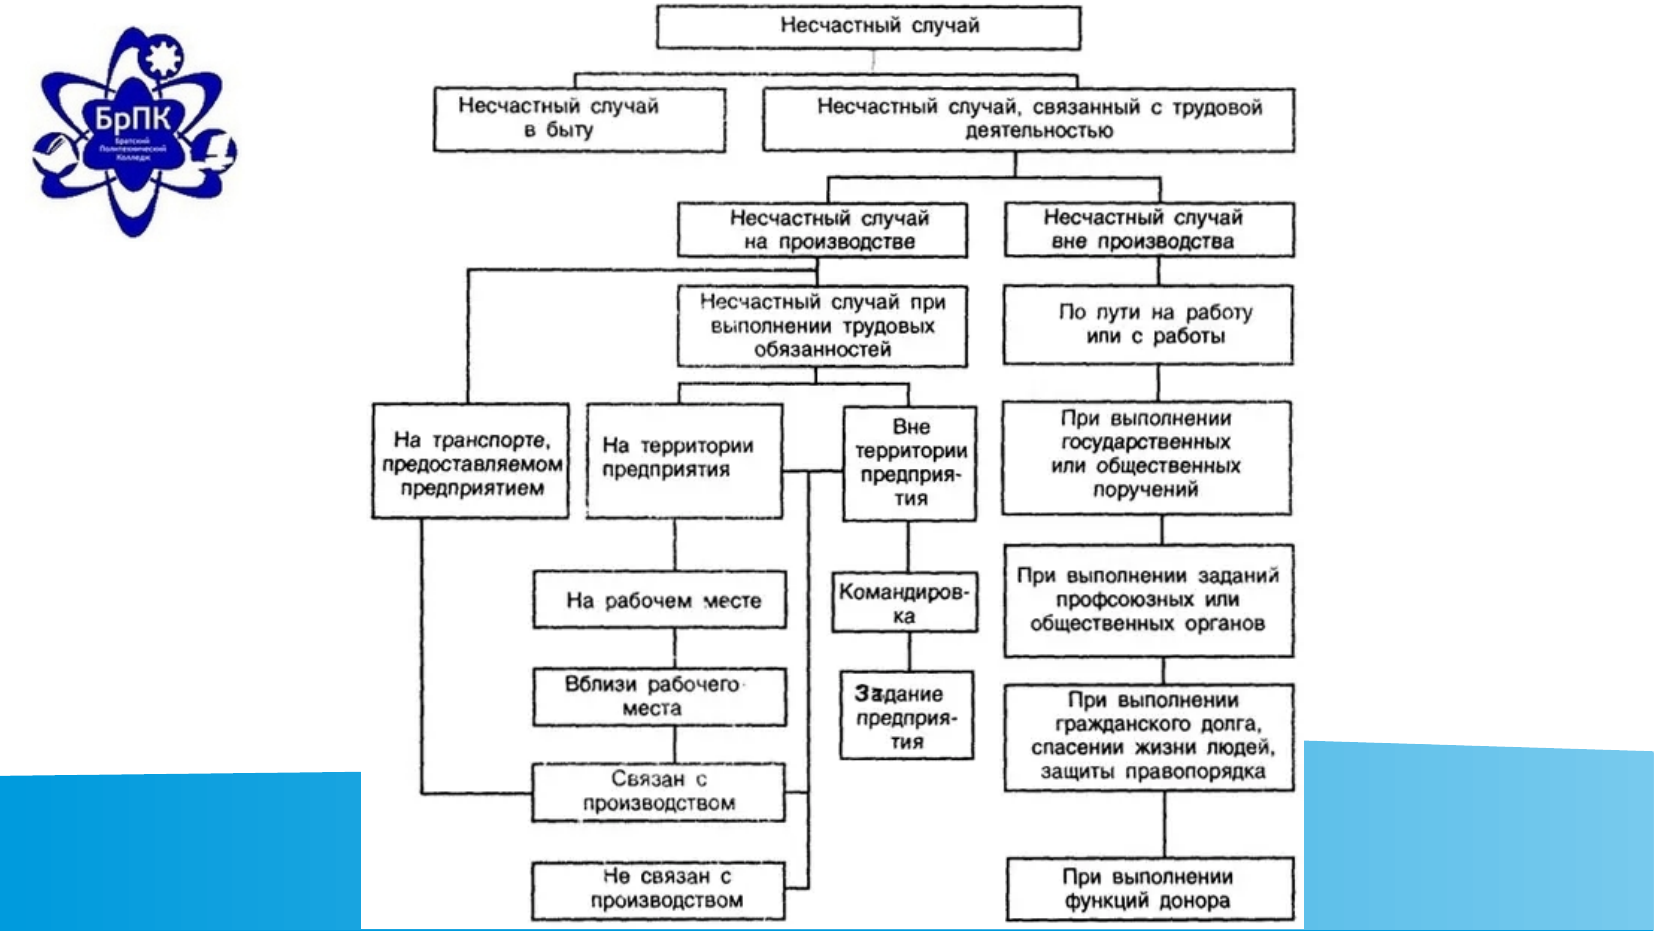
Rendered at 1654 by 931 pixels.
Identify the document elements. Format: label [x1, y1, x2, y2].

picture [25, 23, 245, 242]
picture [361, 0, 1304, 929]
